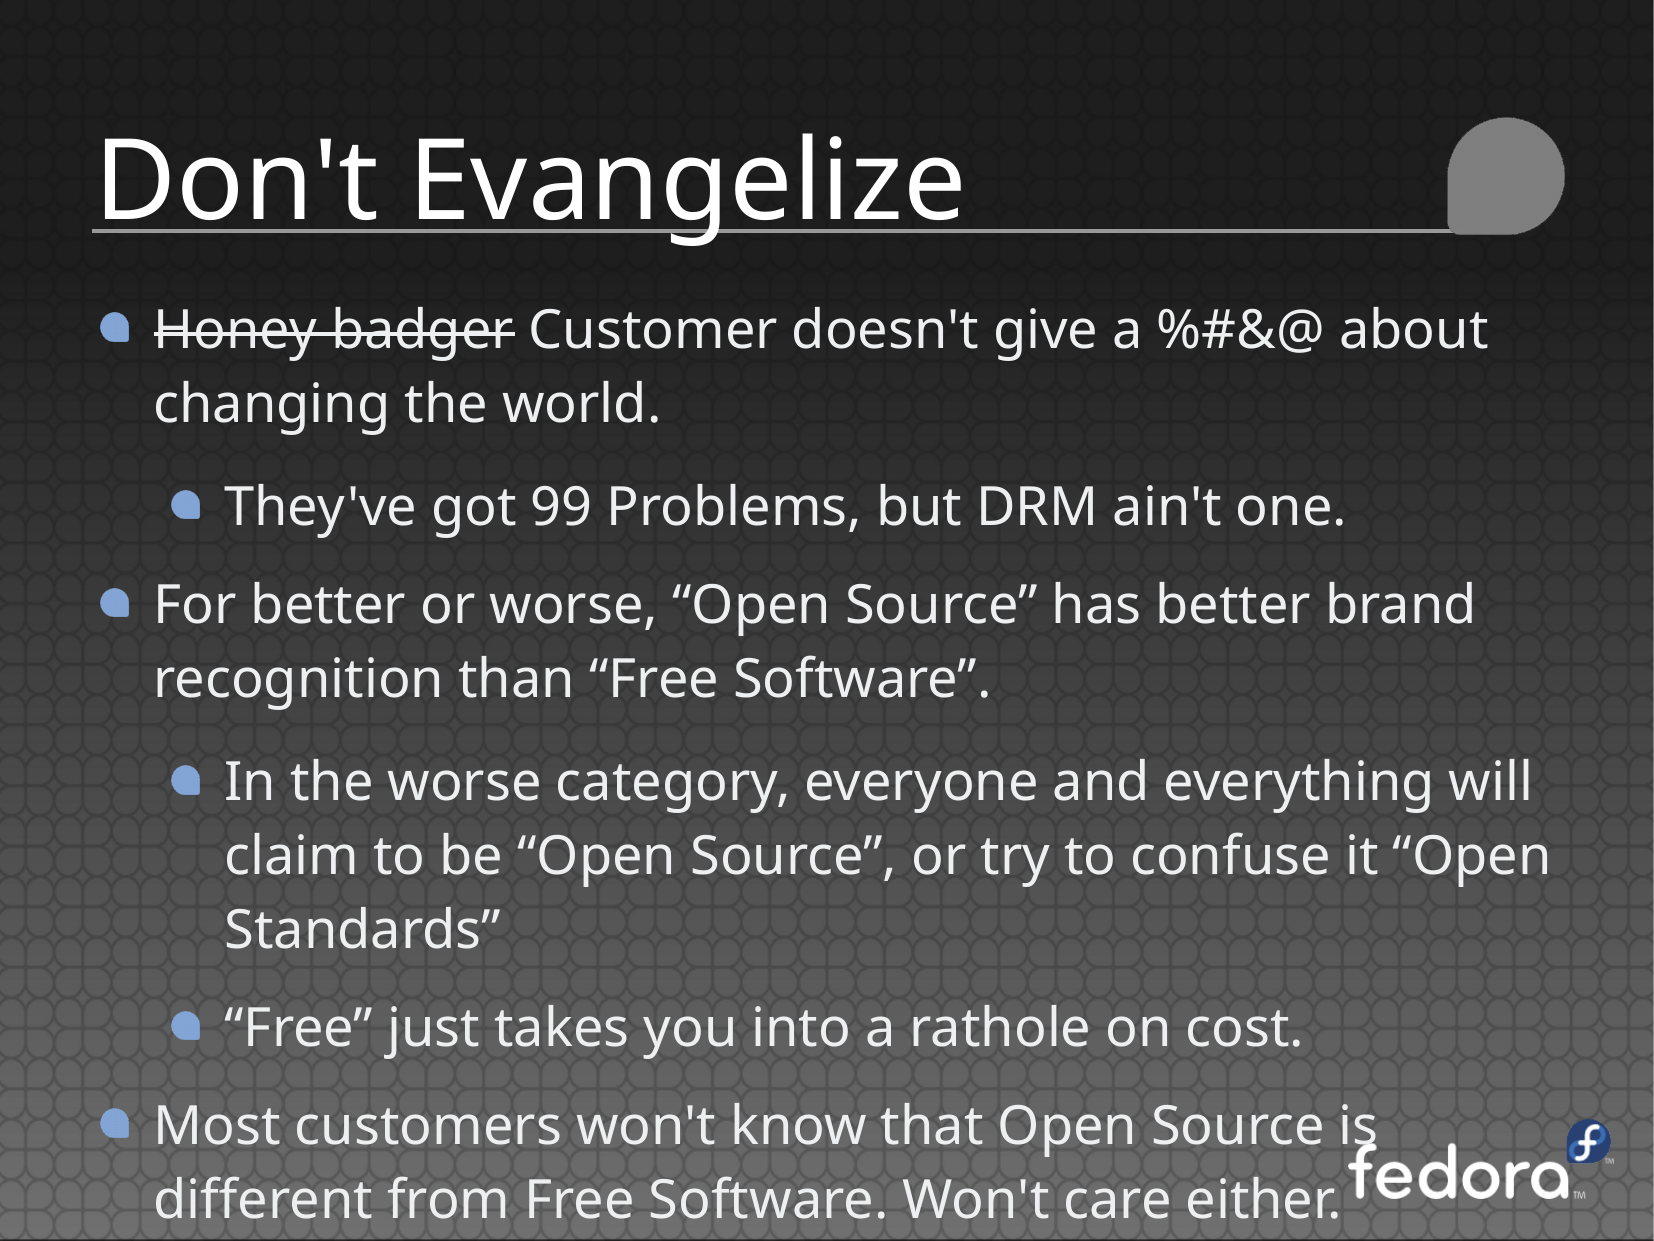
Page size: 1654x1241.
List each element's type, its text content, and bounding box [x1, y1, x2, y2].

picture [0, 0, 1654, 1241]
title Don't Evangelize [94, 100, 1426, 251]
list Honey badger Customer doesn't give a %#&@ about changing the world. They've got 99 Problems, but DRM ain't one. For better or worse, “Open Source” has better brand recognition than “Free Software”. In the worse category, everyone and everything will claim to be “Open Source”, or try to confuse it “Open Standards” “Free” just takes you into a rathole on cost. Most customers won't know that Open Source is different from Free Software. Won't care either. [82, 290, 1571, 1114]
